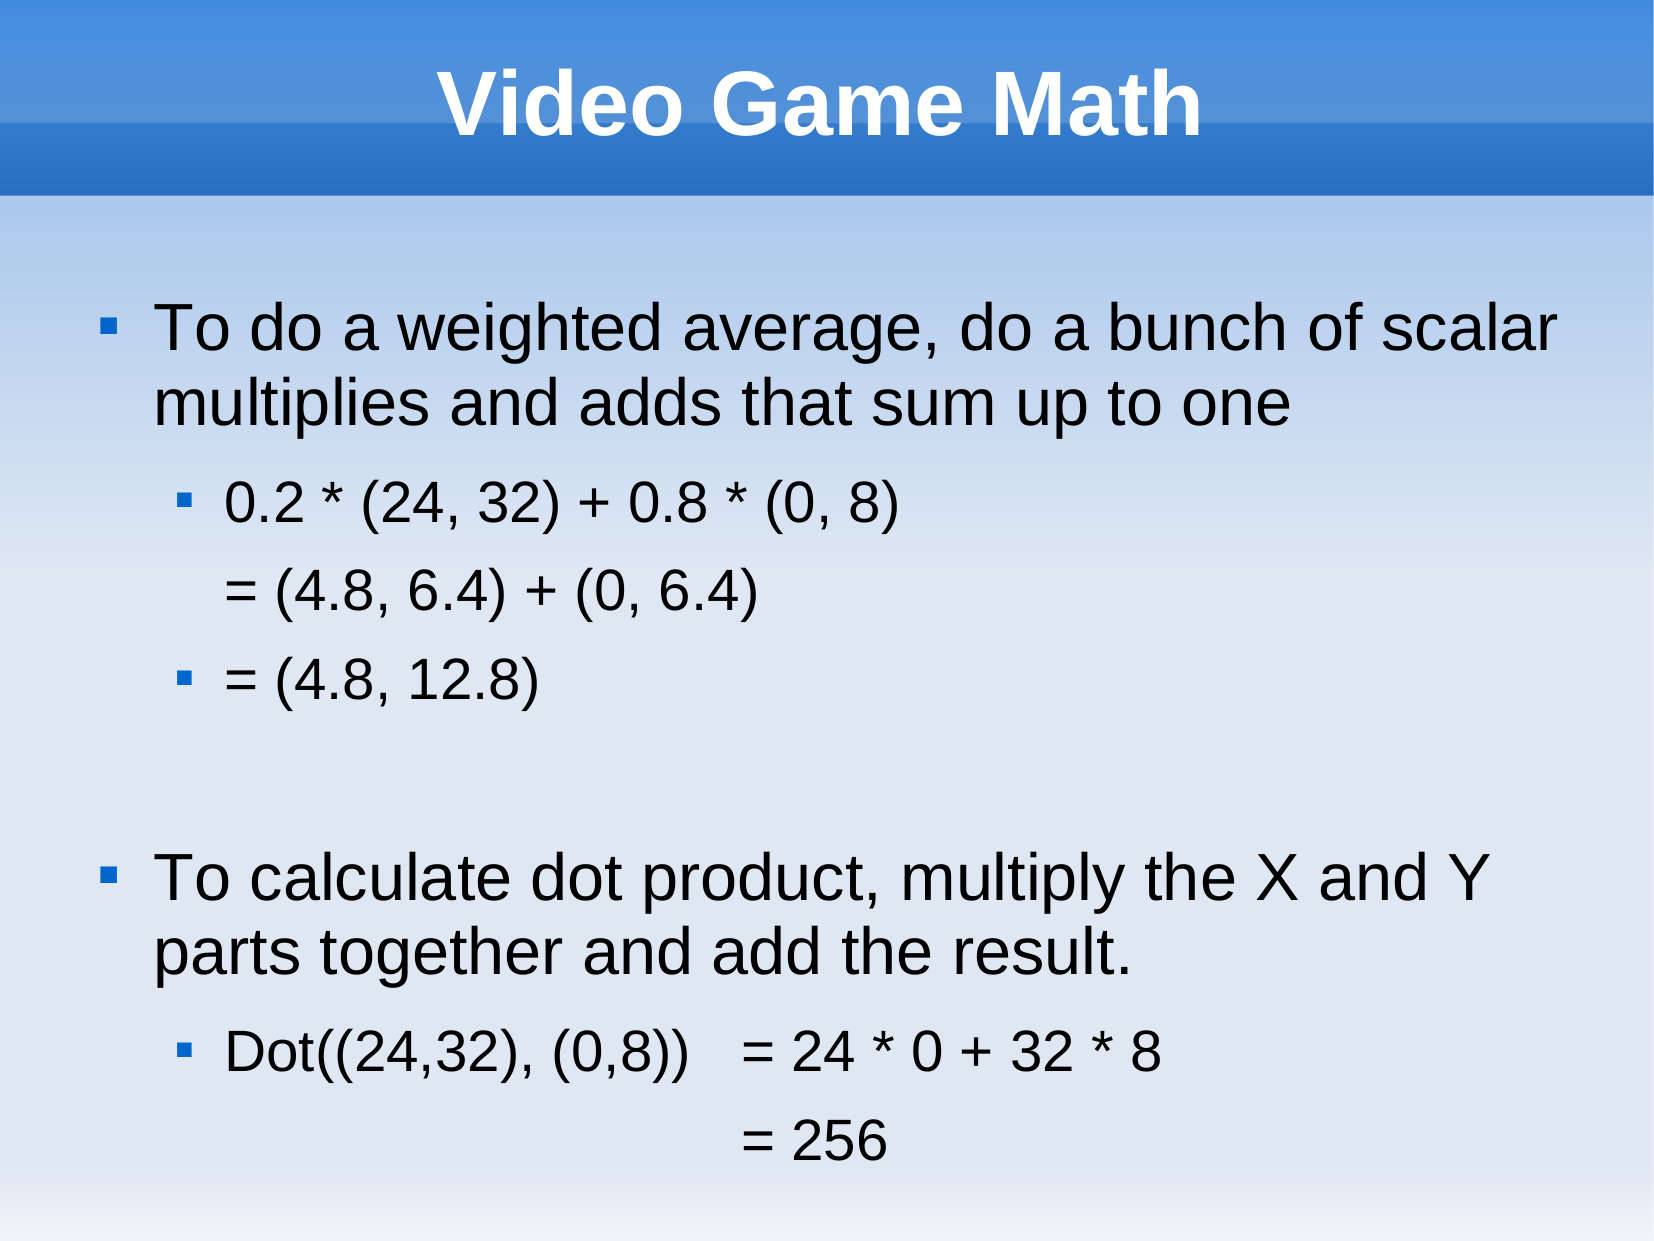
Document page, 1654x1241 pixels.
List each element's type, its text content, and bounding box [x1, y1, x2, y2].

title Video Game Math [76, 0, 1565, 208]
list To do a weighted average, do a bunch of scalar multiplies and adds that sum up to one 0.2 * (24, 32) + 0.8 * (0, 8) = (4.8, 6.4) + (0, 6.4) = (4.8, 12.8) To calculate dot product, multiply the X and Y parts together and add the result. Dot((24,32), (0,8)) = 24 * 0 + 32 * 8 = 256 [82, 290, 1571, 1202]
picture [0, 0, 1654, 1241]
